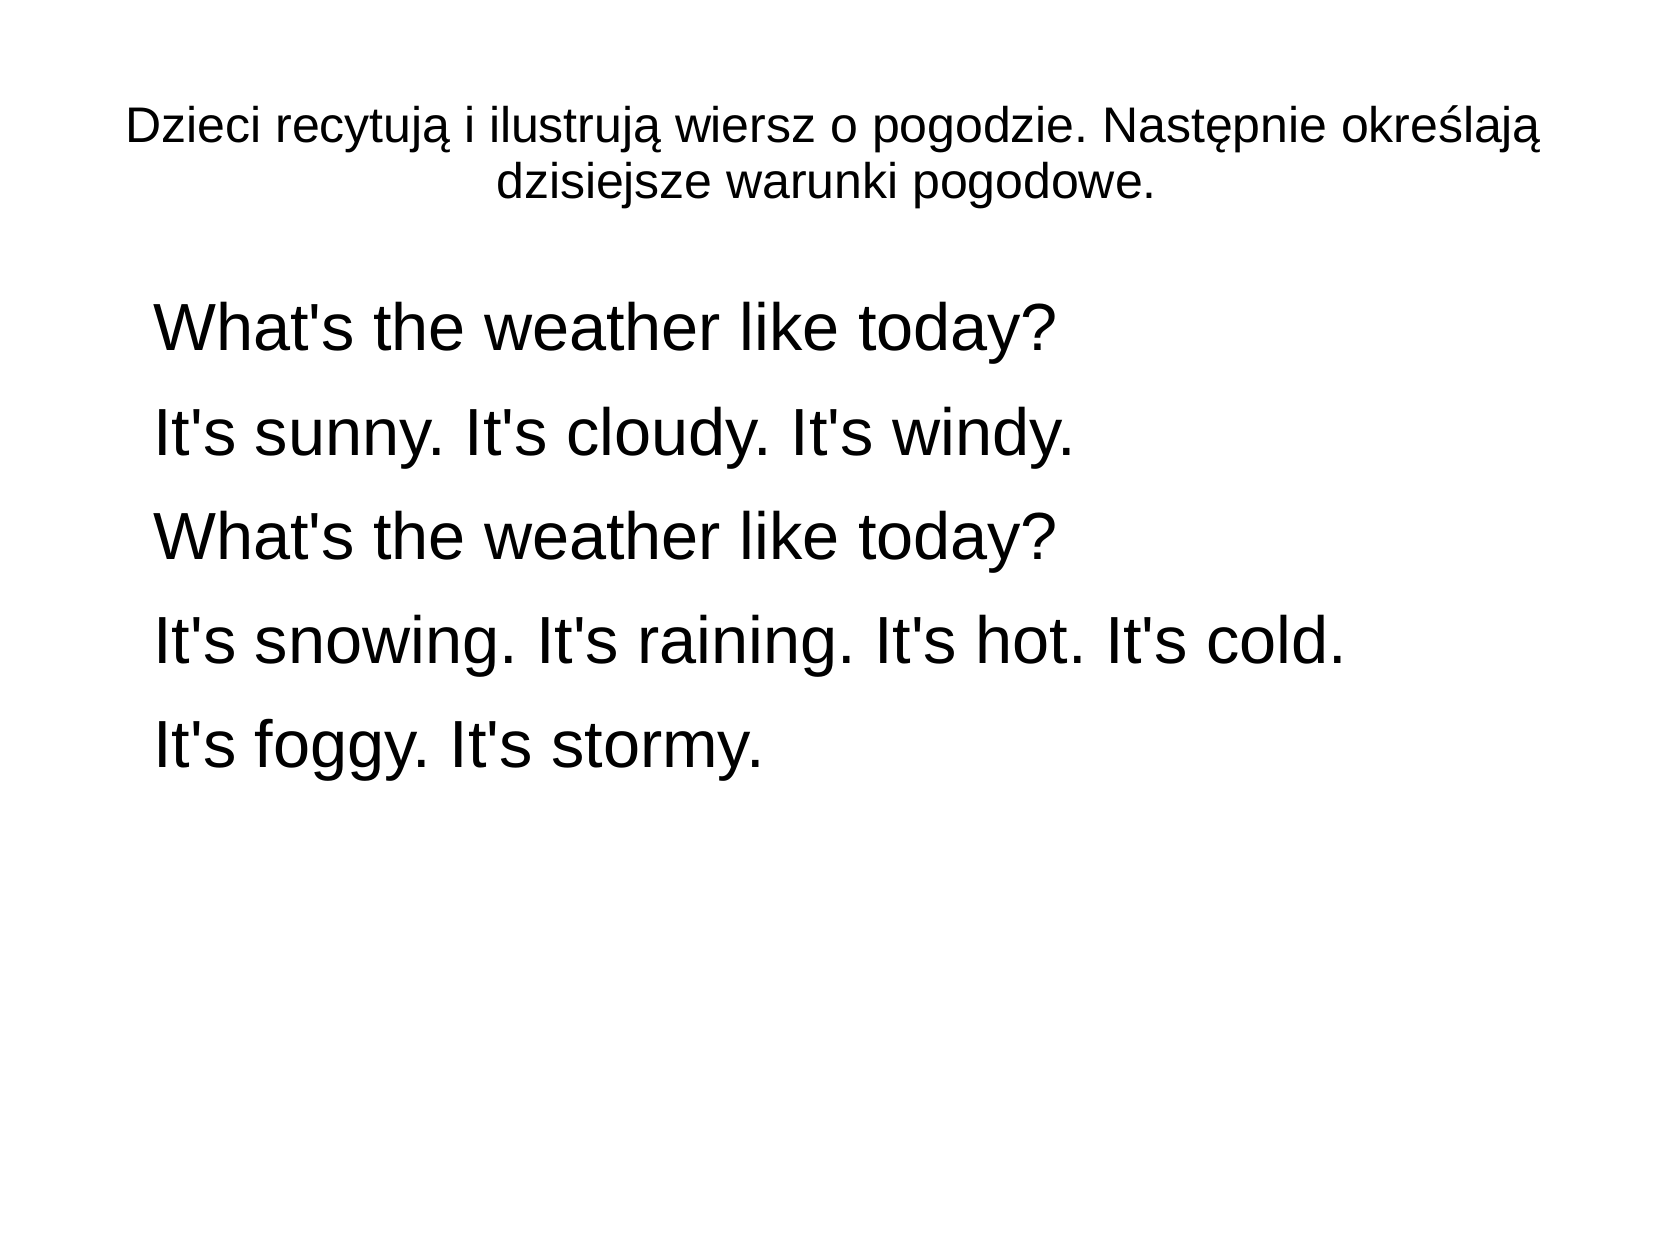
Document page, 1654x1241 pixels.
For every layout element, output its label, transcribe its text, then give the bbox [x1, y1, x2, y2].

title Dzieci recytują i ilustrują wiersz o pogodzie. Następnie określają dzisiejsze warunki pogodowe. [82, 49, 1571, 257]
list What's the weather like today? It's sunny. It's cloudy. It's windy. What's the weather like today? It's snowing. It's raining. It's hot. It's cold. It's foggy. It's stormy. [82, 290, 1571, 1109]
